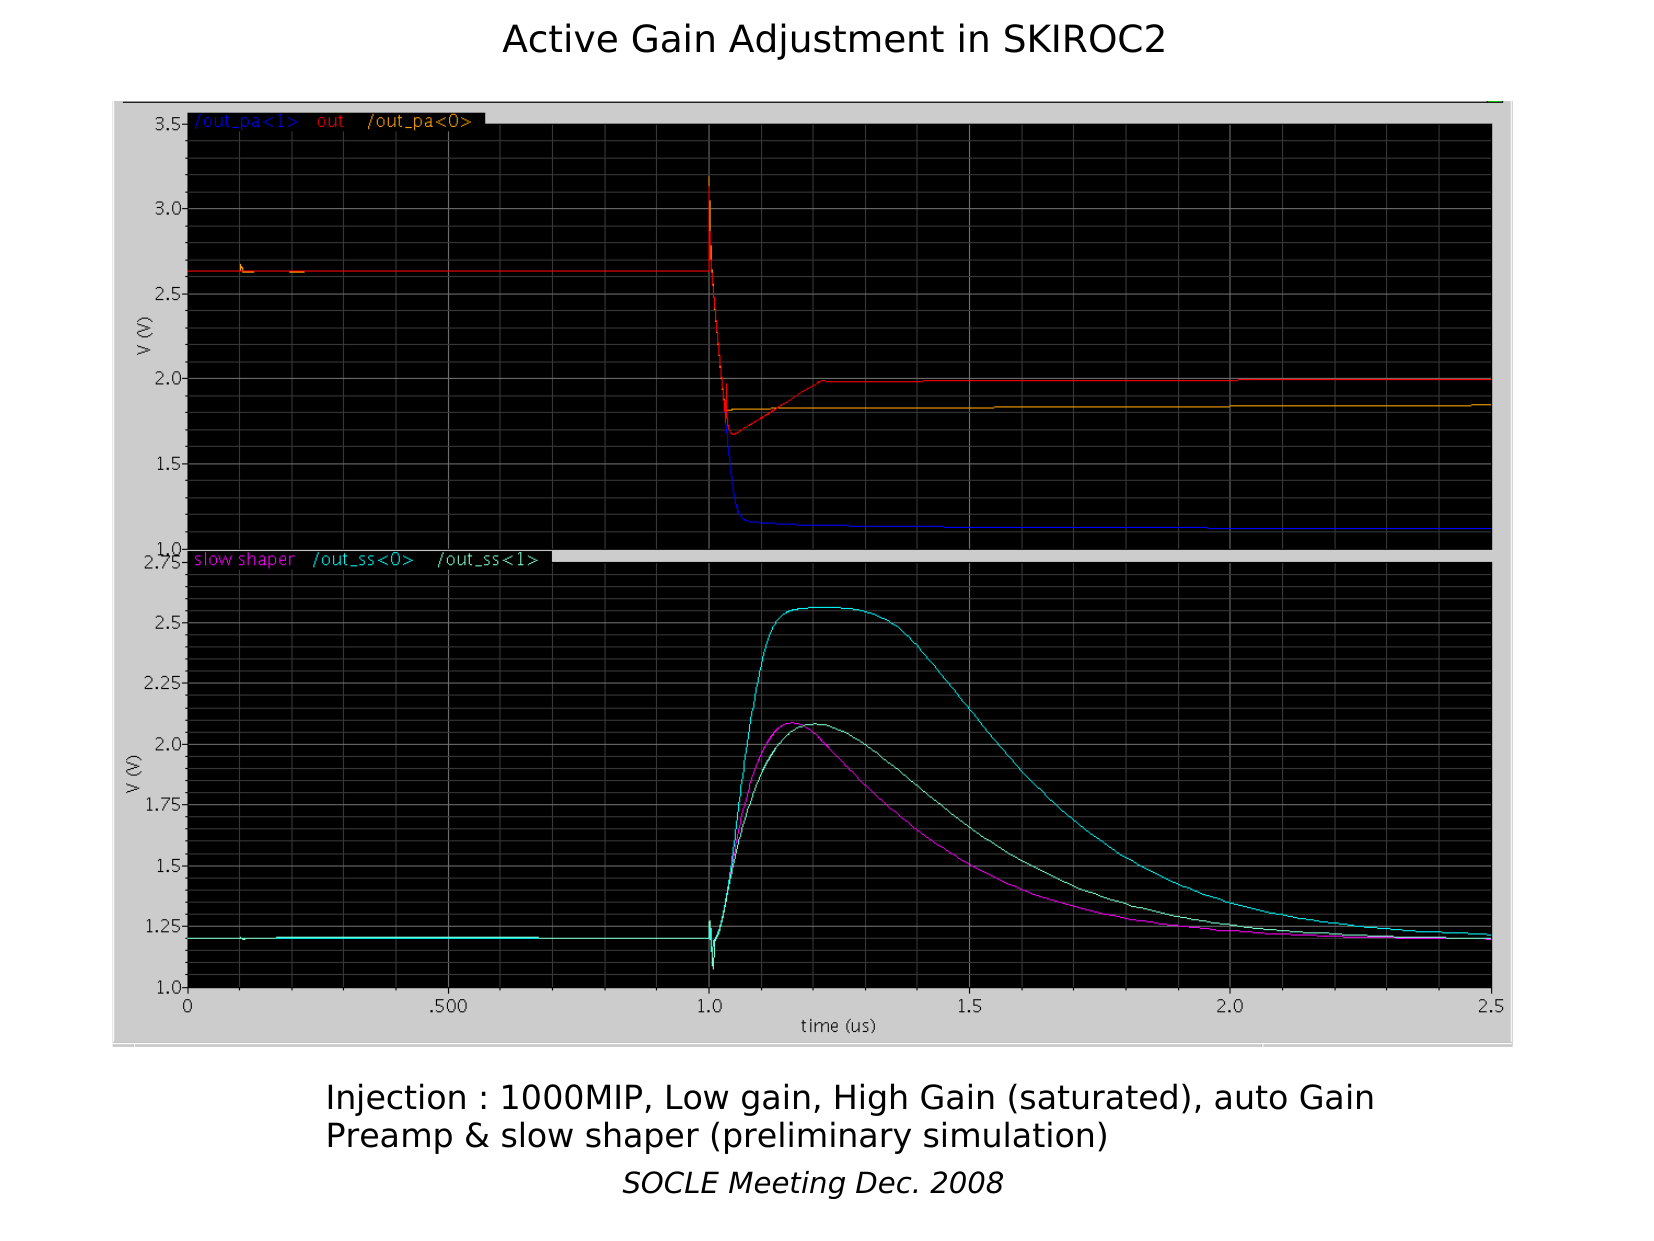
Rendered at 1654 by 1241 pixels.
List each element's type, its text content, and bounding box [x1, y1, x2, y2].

text_box Active Gain Adjustment in SKIROC2 [487, 10, 1169, 70]
picture [112, 101, 1513, 1047]
text_box Injection : 1000MIP, Low gain, High Gain (saturated), auto Gain Preamp & slow shaper (preliminary simulation) [310, 1070, 1392, 1164]
